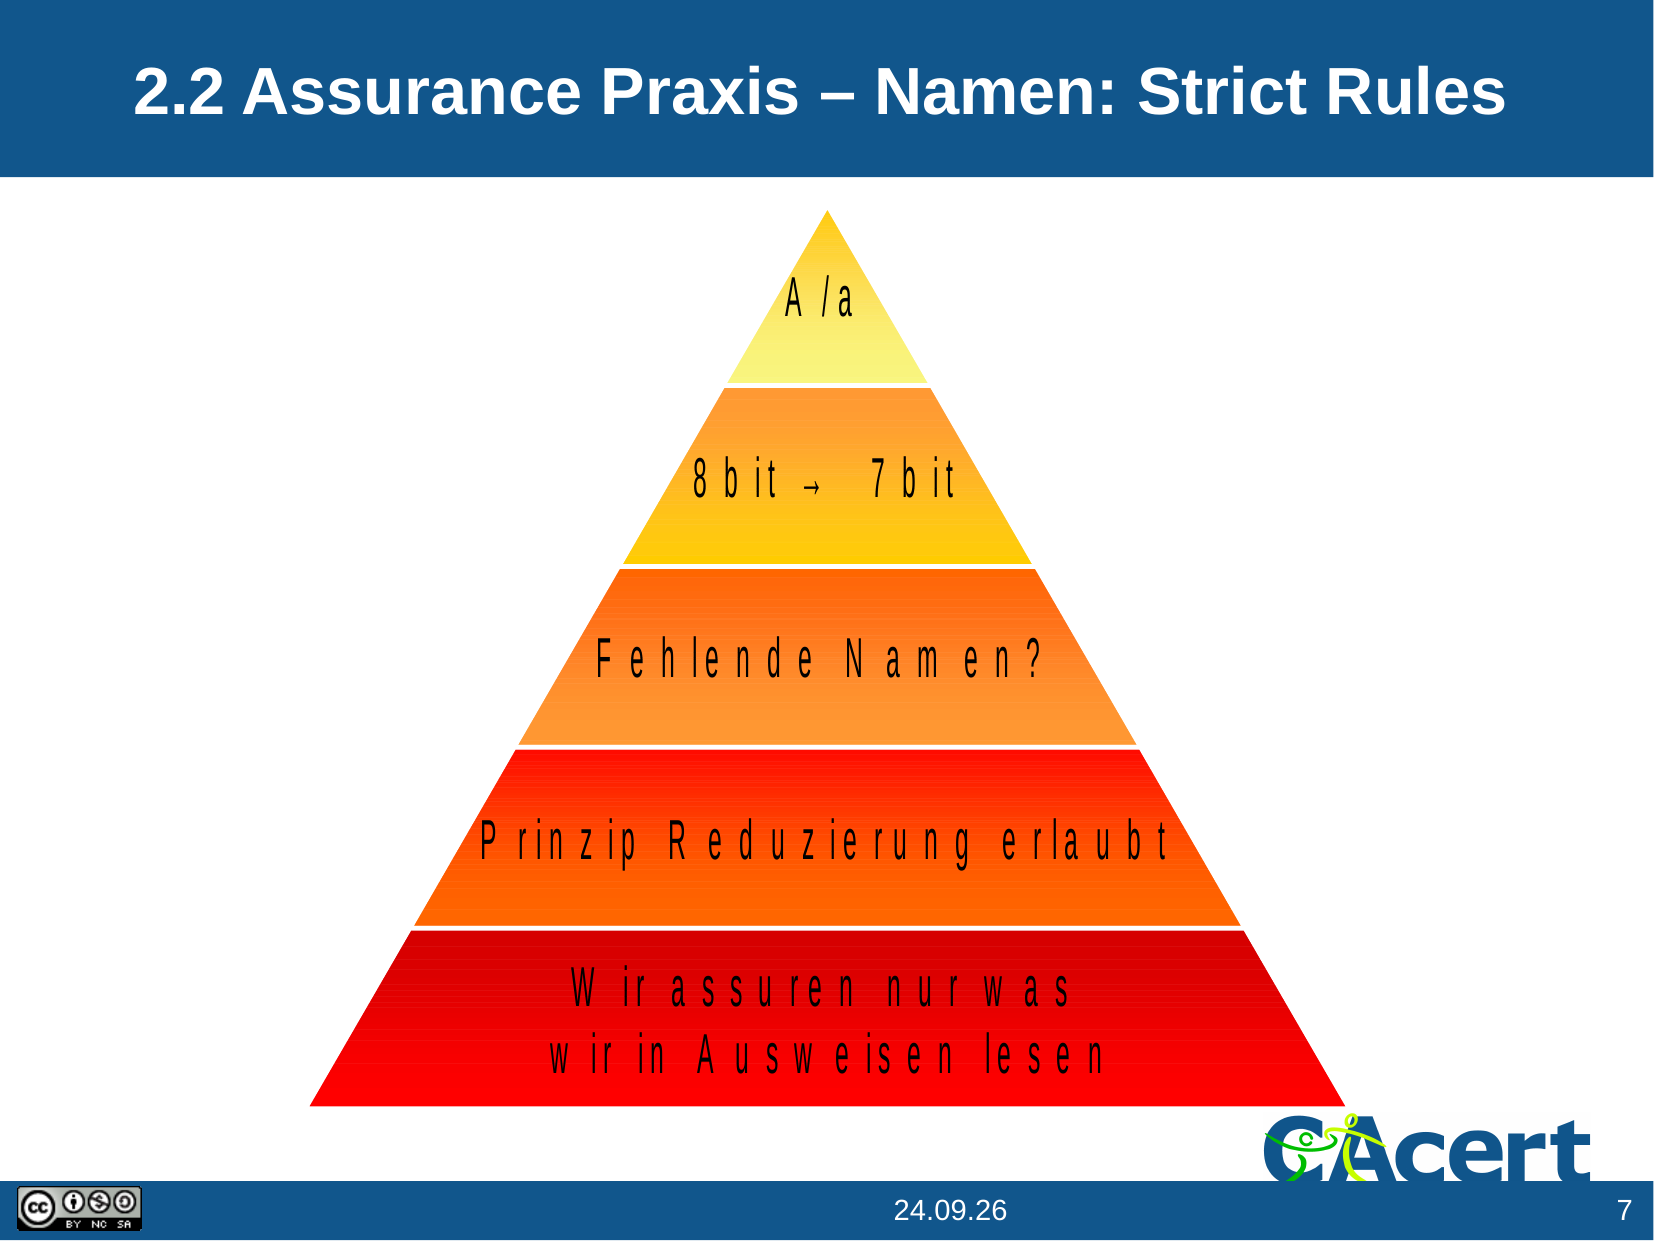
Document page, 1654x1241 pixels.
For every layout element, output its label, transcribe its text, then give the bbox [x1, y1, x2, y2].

title 2.2 Assurance Praxis – Namen: Strict Rules [76, 17, 1565, 166]
picture [17, 1186, 142, 1231]
picture [298, 135, 1591, 1182]
